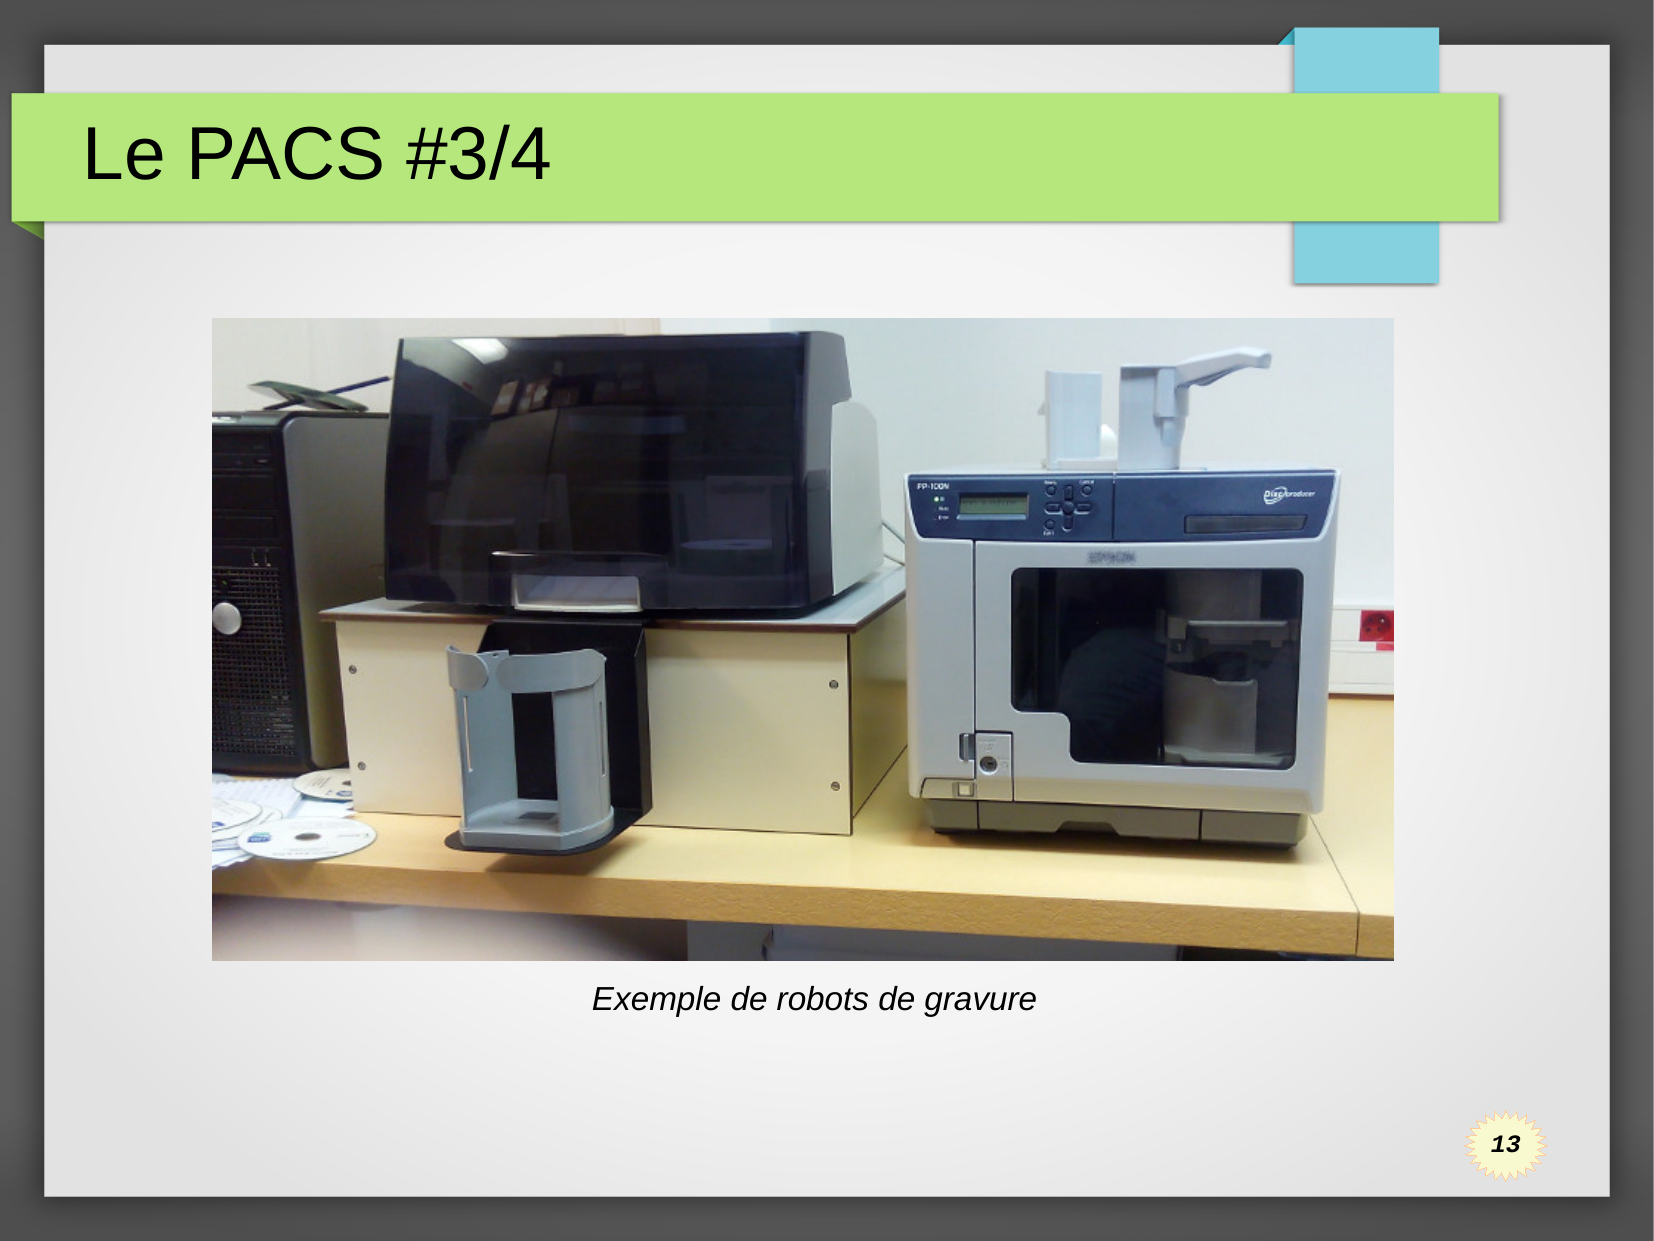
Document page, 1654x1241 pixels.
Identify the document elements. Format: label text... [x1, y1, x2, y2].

text_box Exemple de robots de gravure [484, 970, 1146, 1028]
picture [0, 0, 1654, 1241]
title Le PACS #3/4 [82, 94, 1264, 213]
